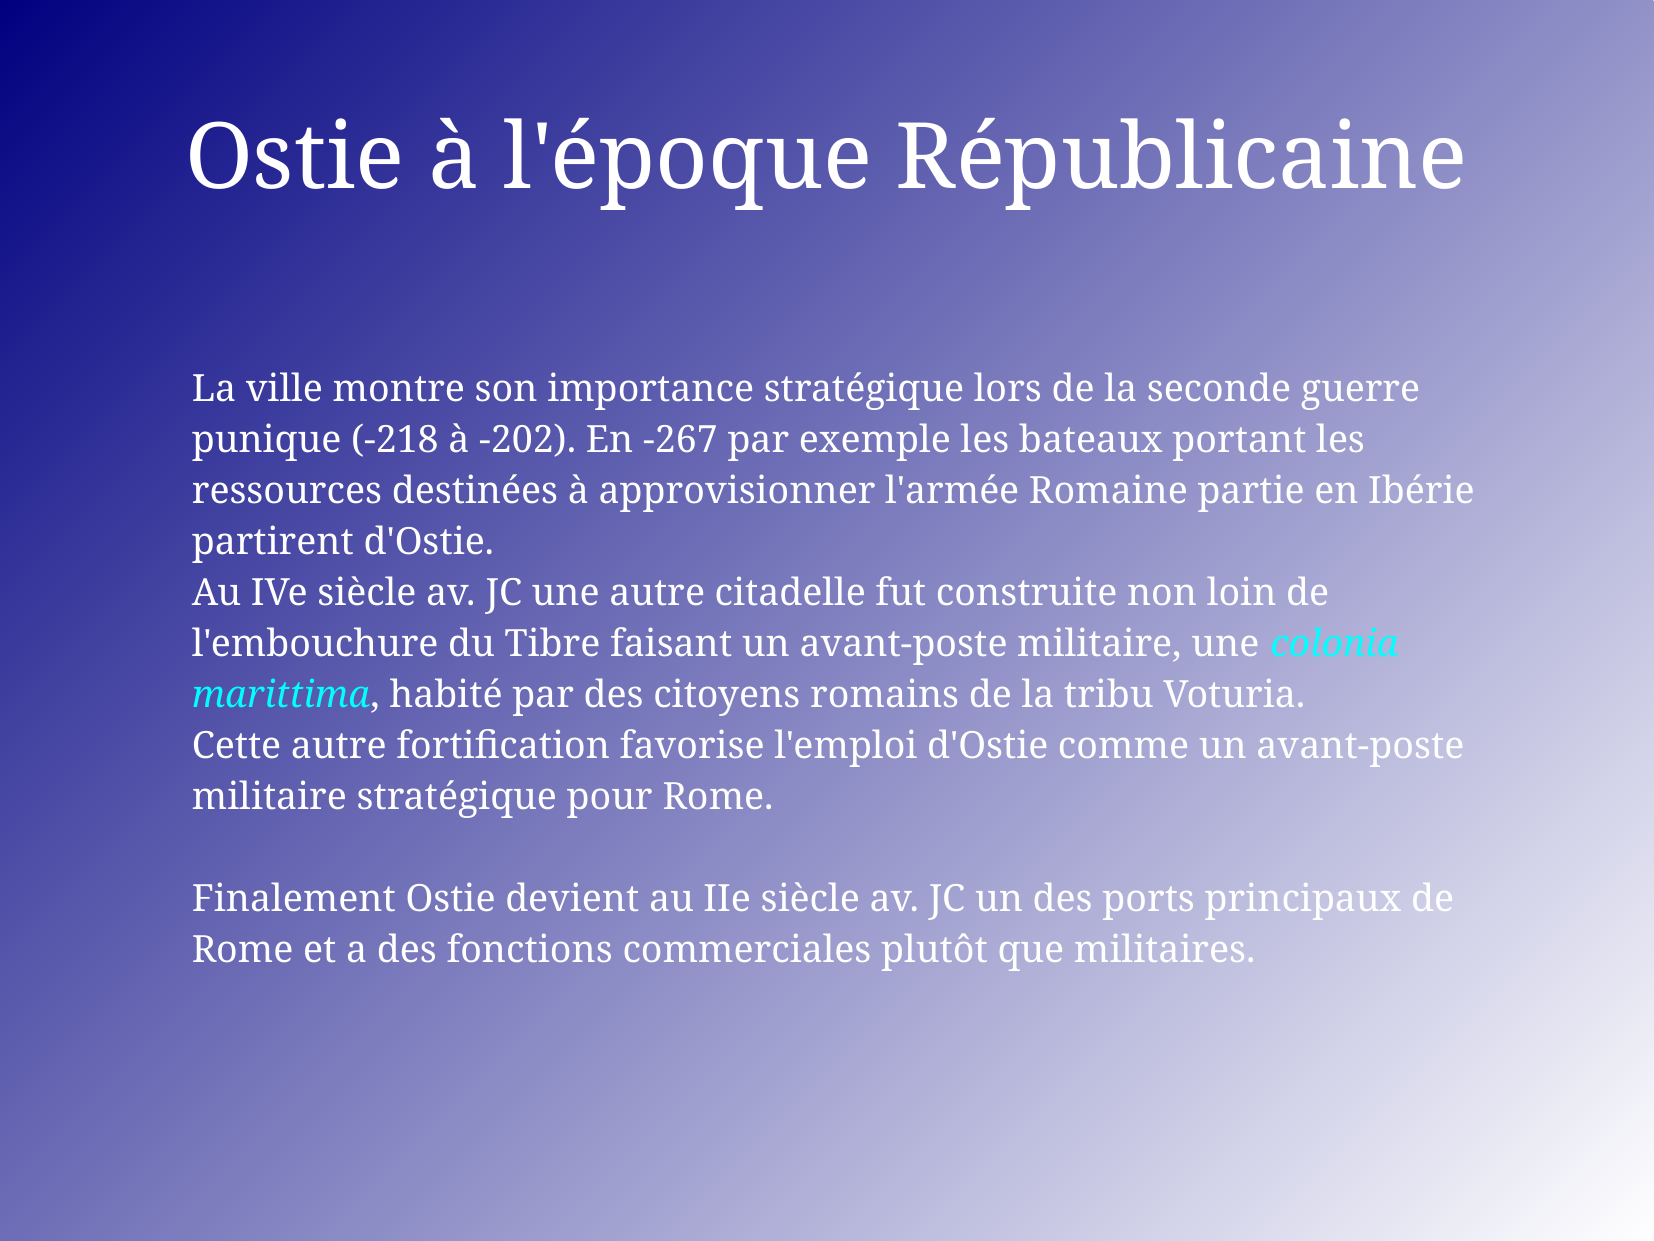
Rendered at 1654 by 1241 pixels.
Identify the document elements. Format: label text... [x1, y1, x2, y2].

title Ostie à l'époque Républicaine [82, 49, 1571, 257]
text_box La ville montre son importance stratégique lors de la seconde guerre punique (-218 à -202). En -267 par exemple les bateaux portant les ressources destinées à approvisionner l'armée Romaine partie en Ibérie partirent d'Ostie. Au IVe siècle av. JC une autre citadelle fut construite non loin de l'embouchure du Tibre faisant un avant-poste militaire, une colonia marittima, habité par des citoyens romains de la tribu Voturia. Cette autre fortification favorise l'emploi d'Ostie comme un avant-poste militaire stratégique pour Rome. Finalement Ostie devient au IIe siècle av. JC un des ports principaux de Rome et a des fonctions commerciales plutôt que militaires. [177, 354, 1512, 922]
